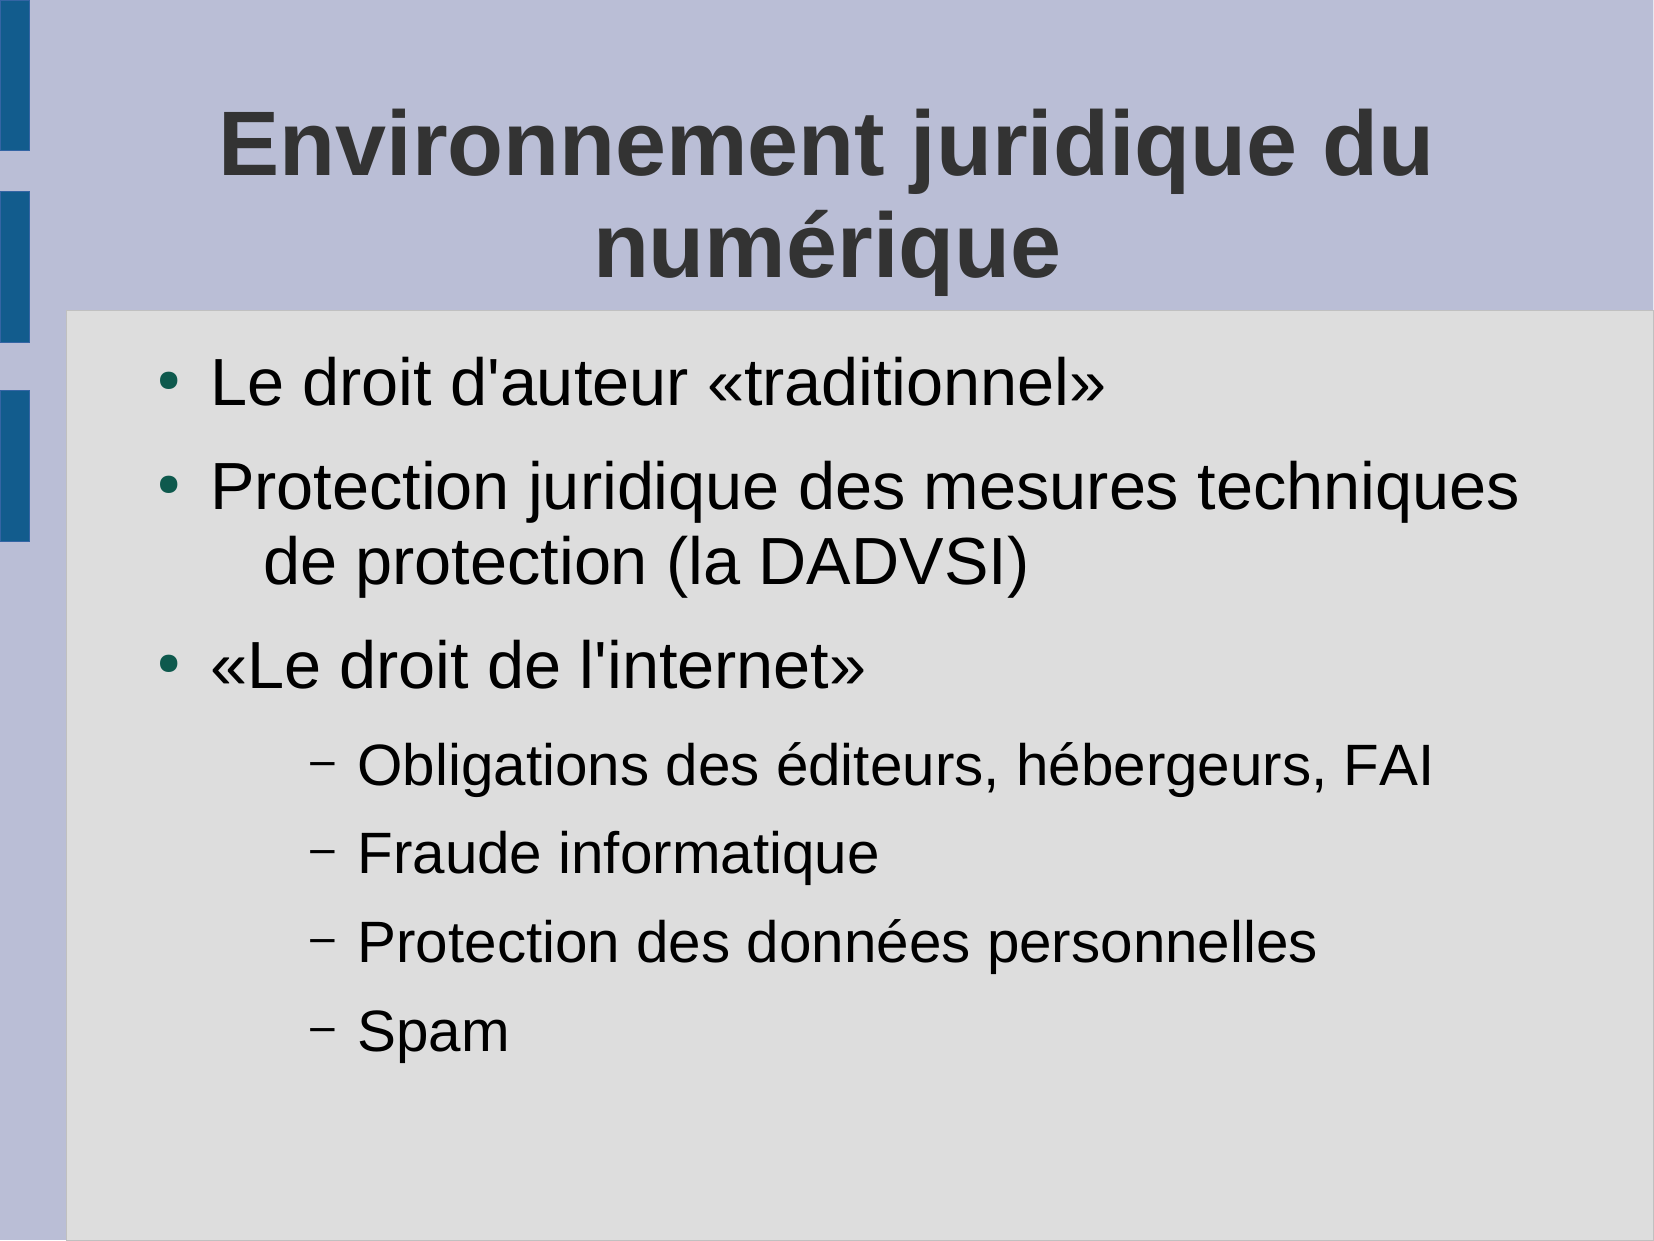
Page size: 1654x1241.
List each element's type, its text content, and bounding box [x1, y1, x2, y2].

list Le droit d'auteur «traditionnel» Protection juridique des mesures techniques de protection (la DADVSI) «Le droit de l'internet» Obligations des éditeurs, hébergeurs, FAI Fraude informatique Protection des données personnelles Spam [121, 344, 1534, 1128]
title Environnement juridique du numérique [121, 91, 1534, 299]
